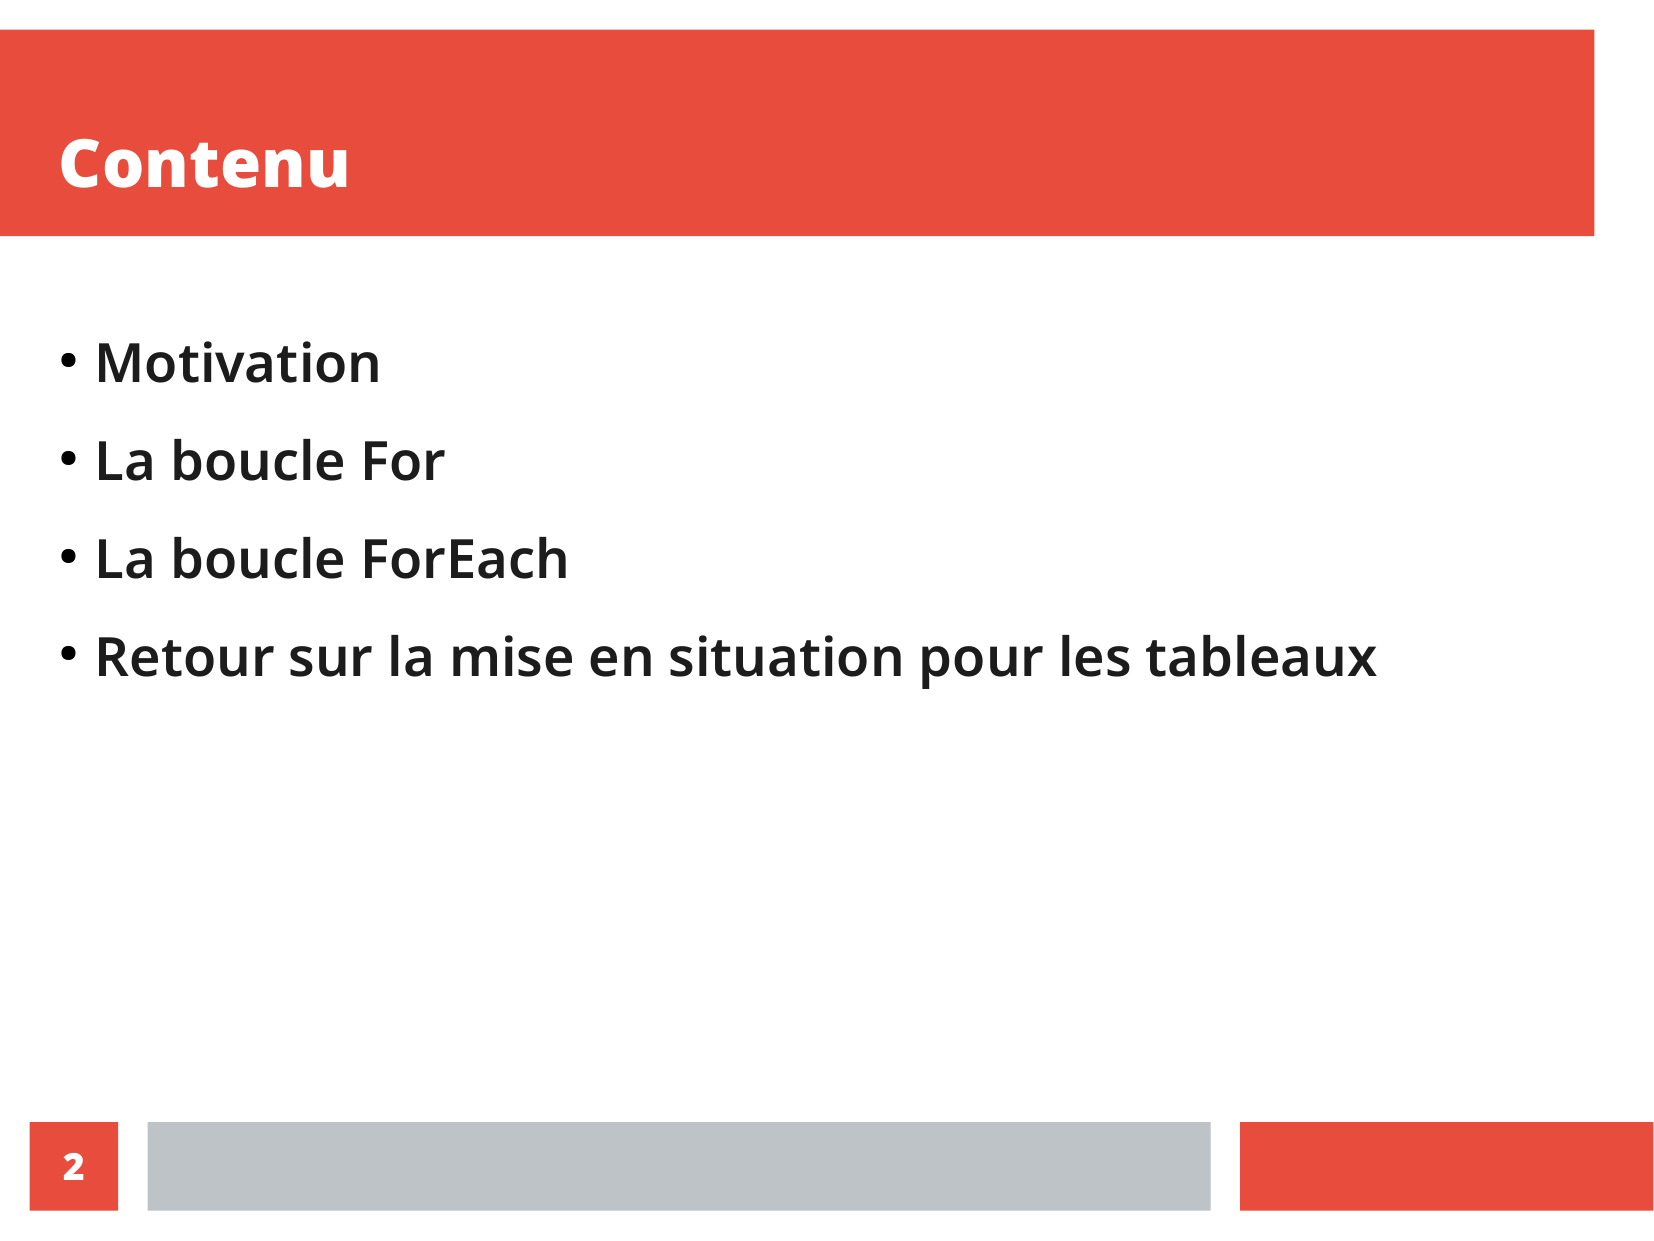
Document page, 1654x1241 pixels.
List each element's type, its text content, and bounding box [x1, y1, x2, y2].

list Motivation La boucle For La boucle ForEach Retour sur la mise en situation pour les tableaux [59, 324, 1565, 1093]
title Contenu [59, 59, 1595, 207]
